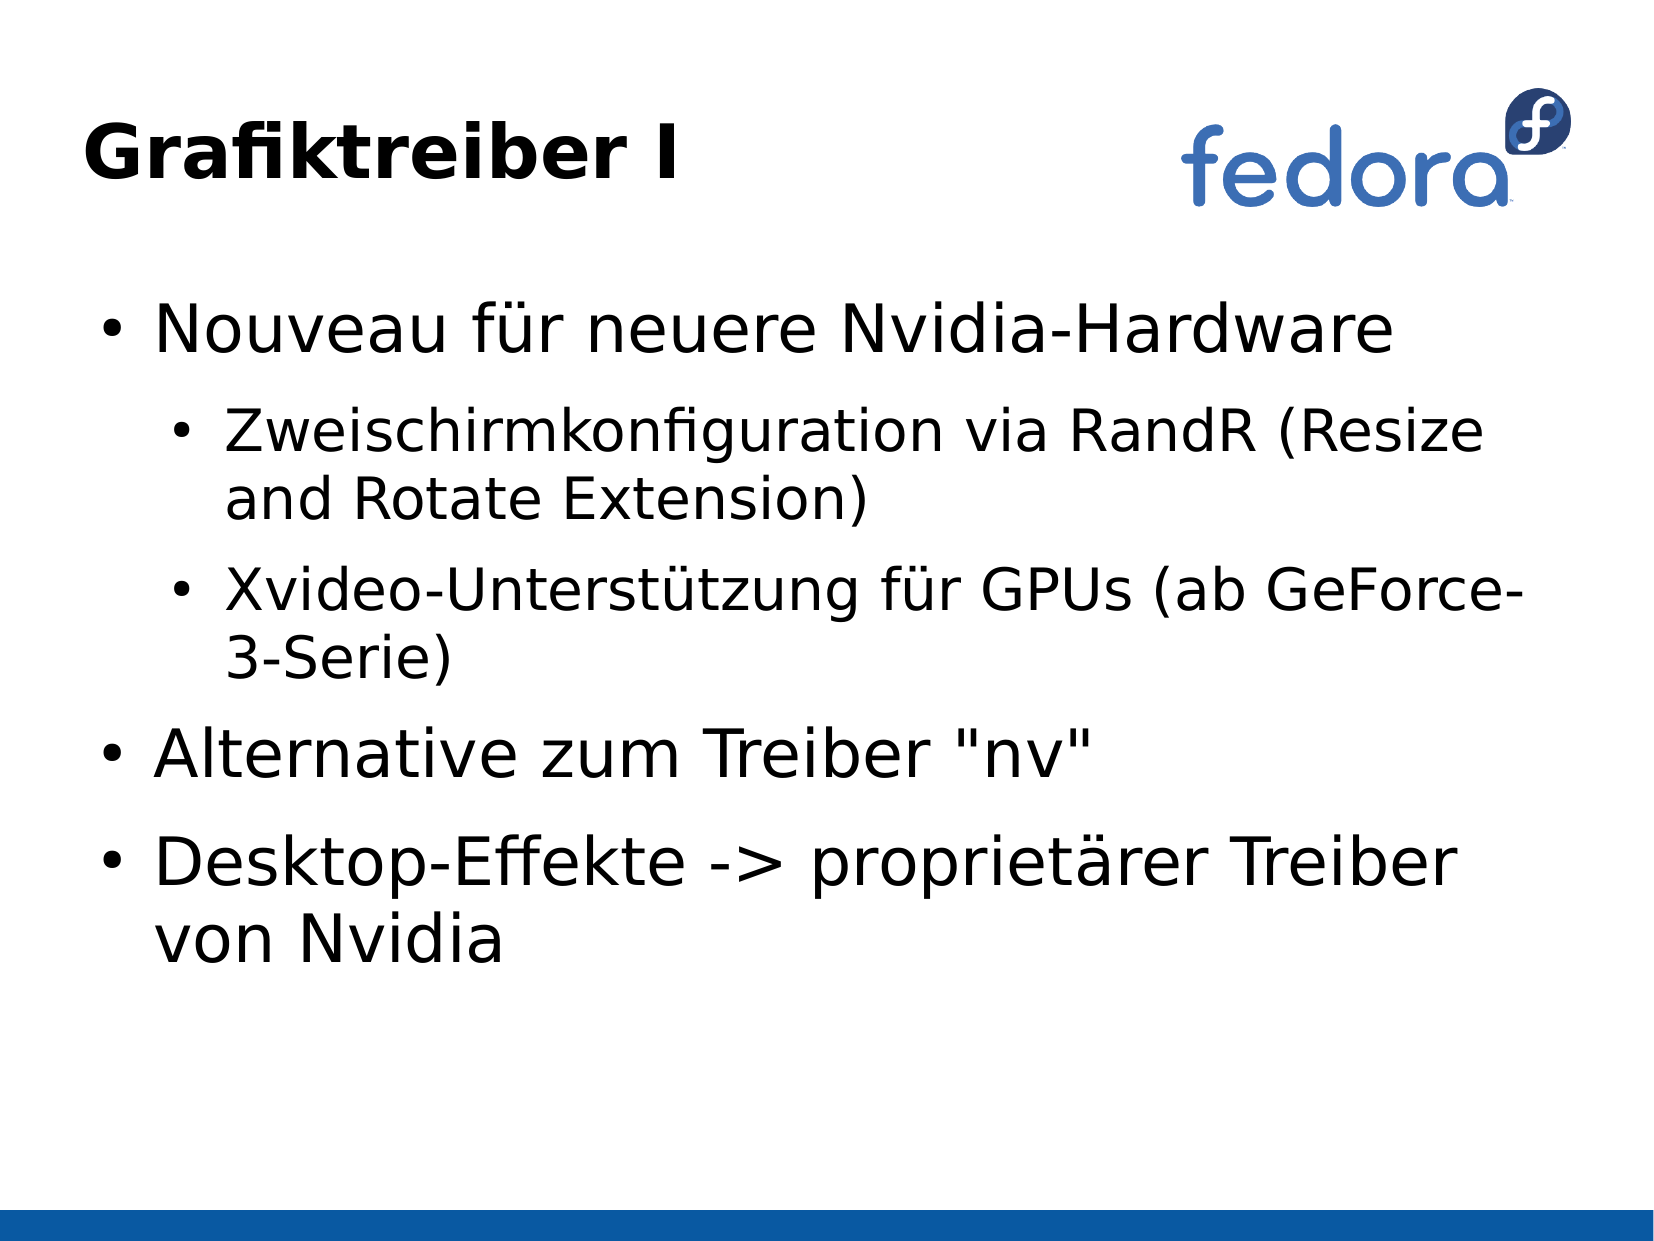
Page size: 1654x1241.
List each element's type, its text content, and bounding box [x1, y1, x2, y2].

list Nouveau für neuere Nvidia-Hardware Zweischirmkonfiguration via RandR (Resize and Rotate Extension) Xvideo-Unterstützung für GPUs (ab GeForce-3-Serie) Alternative zum Treiber "nv" Desktop-Effekte -> proprietärer Treiber von Nvidia [82, 290, 1571, 1109]
picture [1182, 88, 1571, 207]
picture [0, 1210, 1654, 1241]
title Grafiktreiber I [82, 49, 1182, 257]
